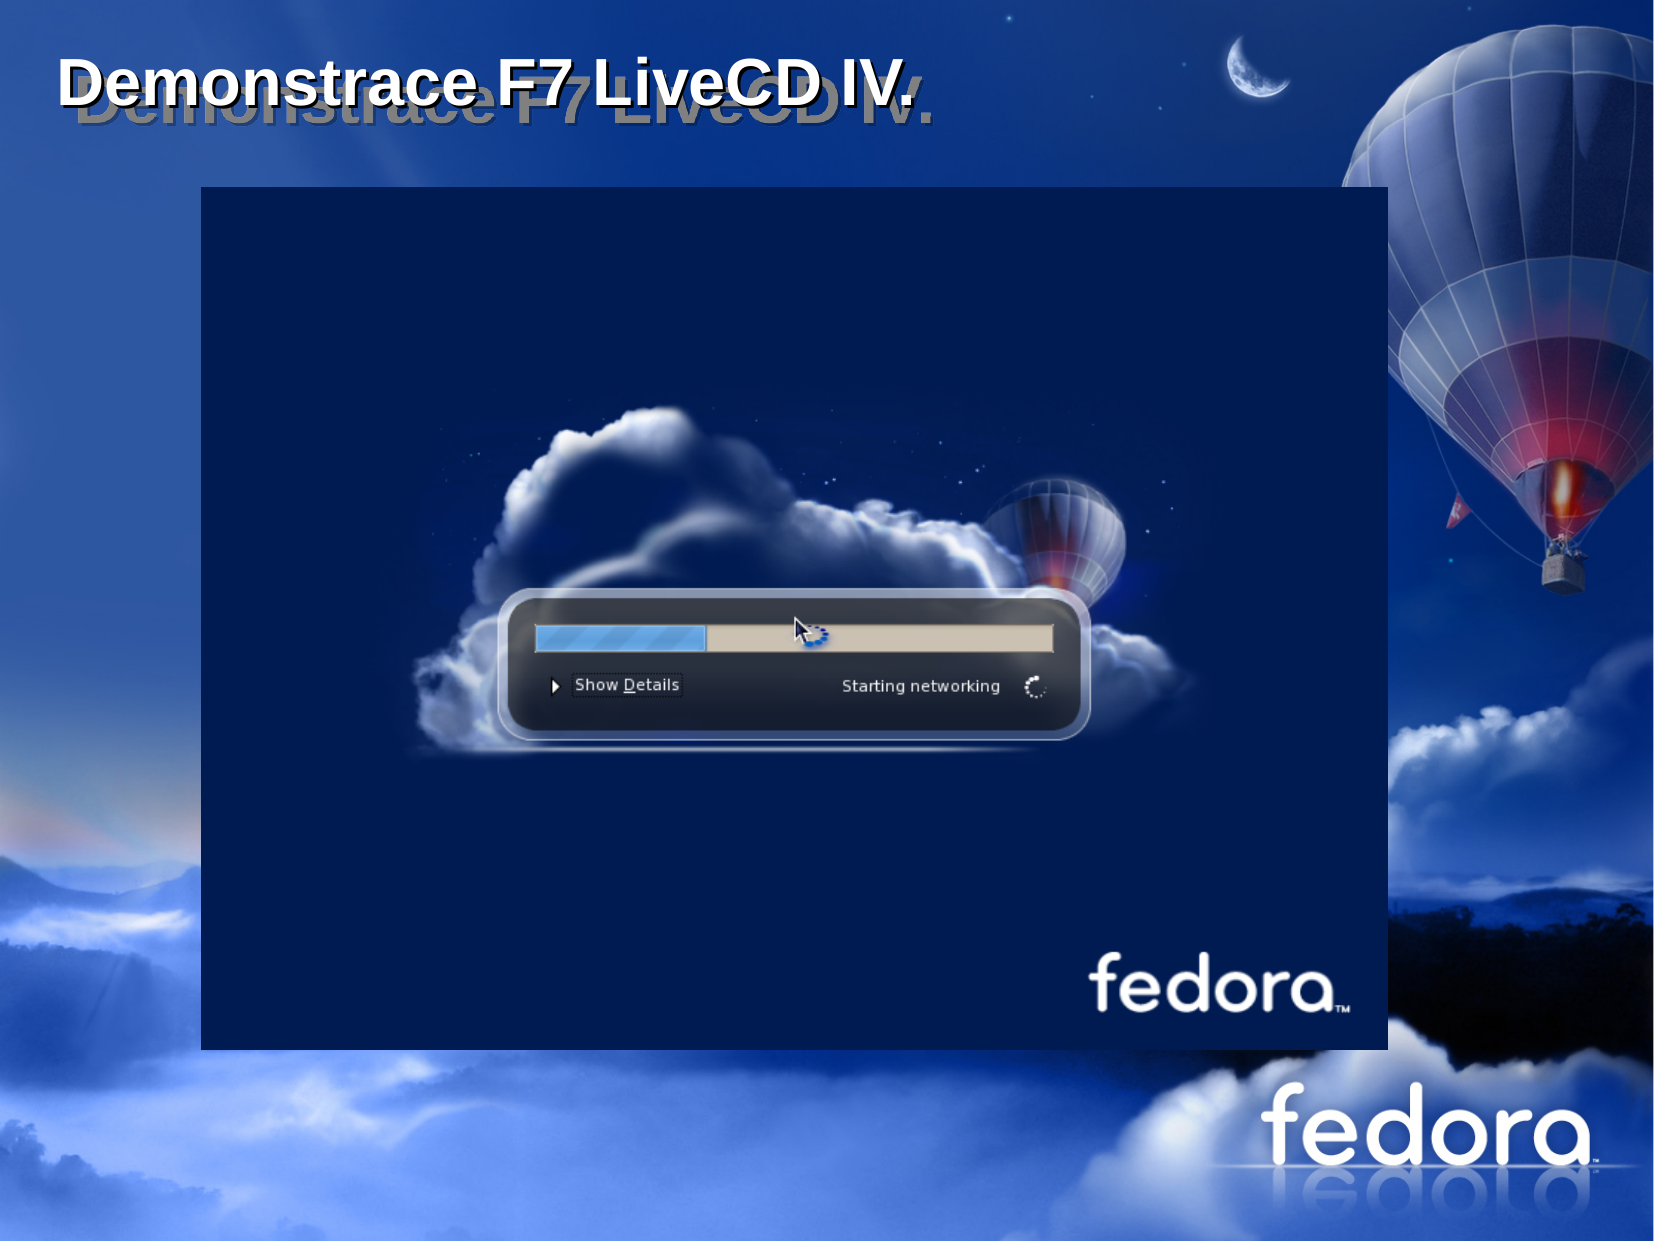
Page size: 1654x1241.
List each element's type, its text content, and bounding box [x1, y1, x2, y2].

text_box Demonstrace F7 LiveCD IV. [41, 37, 1613, 154]
picture [0, 0, 1654, 1241]
